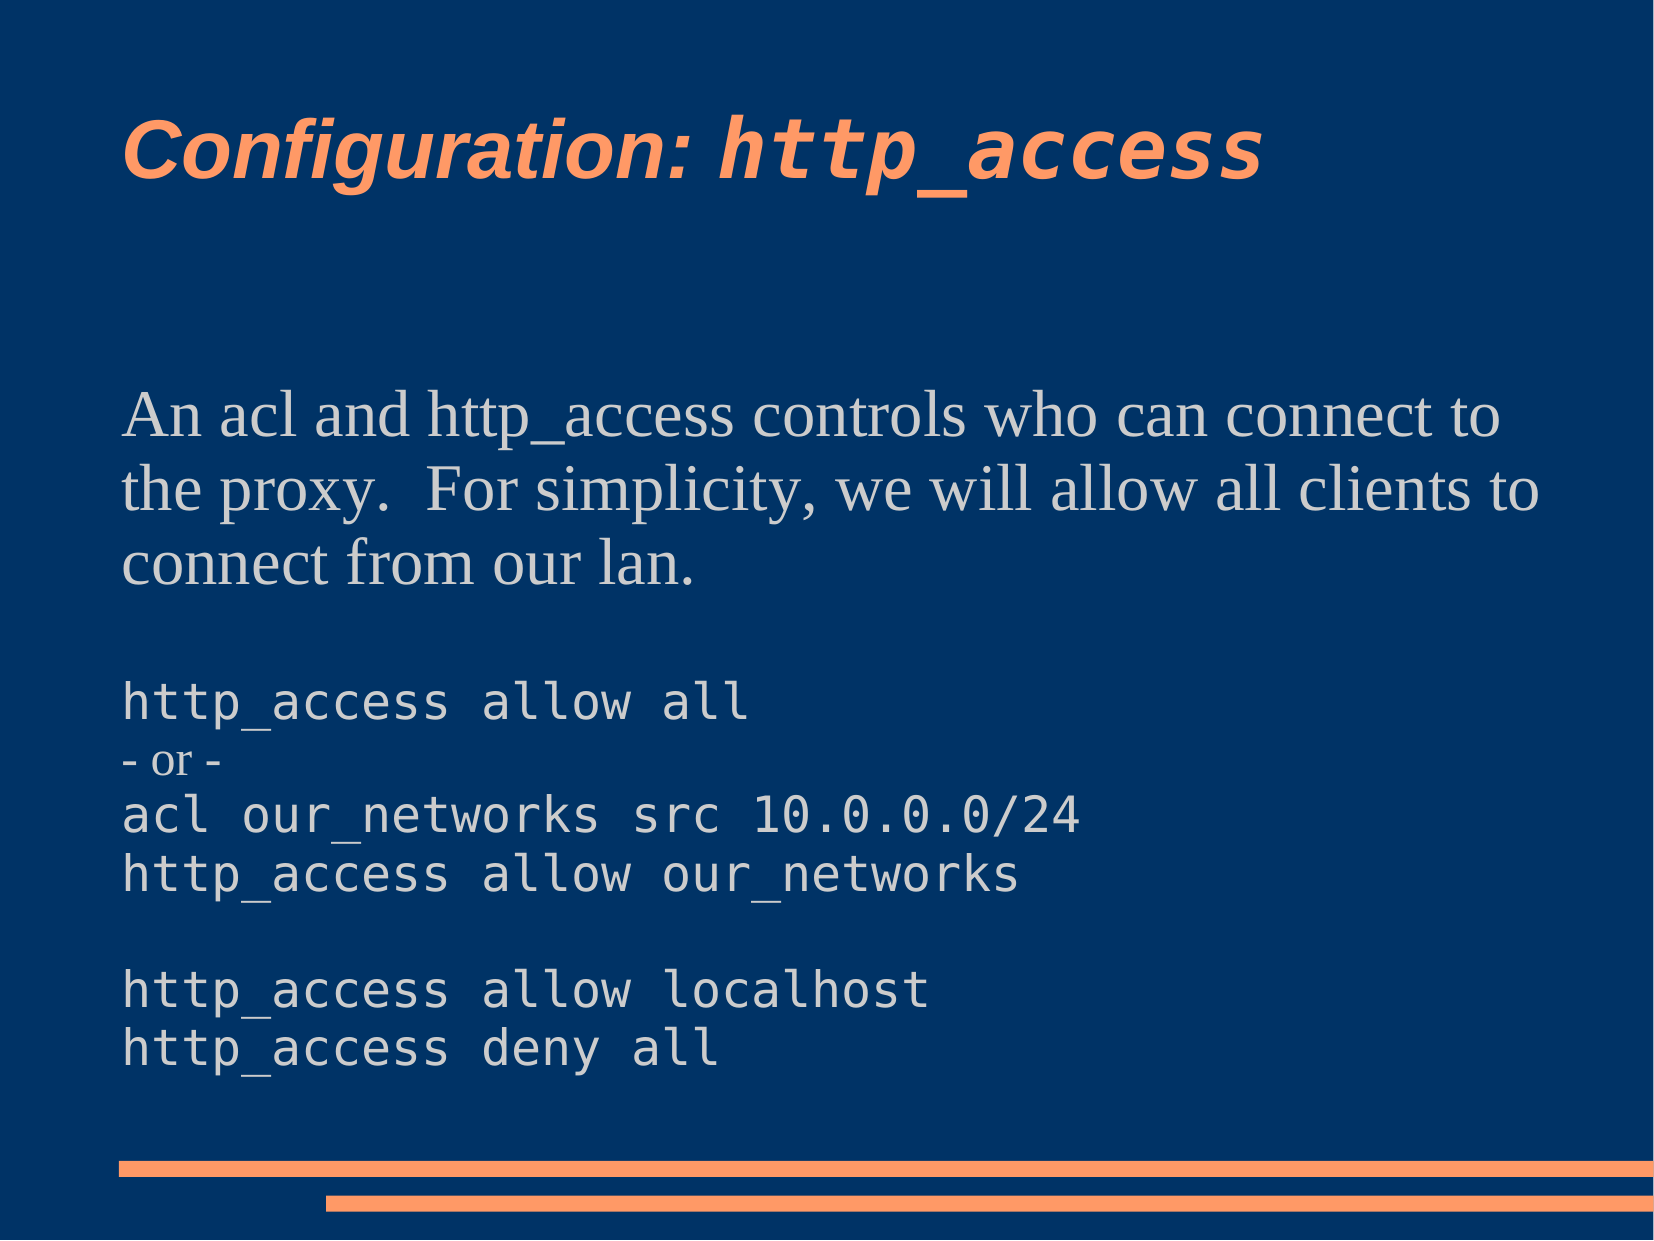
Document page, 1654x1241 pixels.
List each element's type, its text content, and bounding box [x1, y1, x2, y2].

title Configuration: http_access [121, 46, 1534, 254]
subtitle An acl and http_access controls who can connect to the proxy. For simplicity, we will allow all clients to connect from our lan. http_access allow all - or - acl our_networks src 10.0.0.0/24 http_access allow our_networks http_access allow localhost http_access deny all [121, 322, 1561, 1133]
